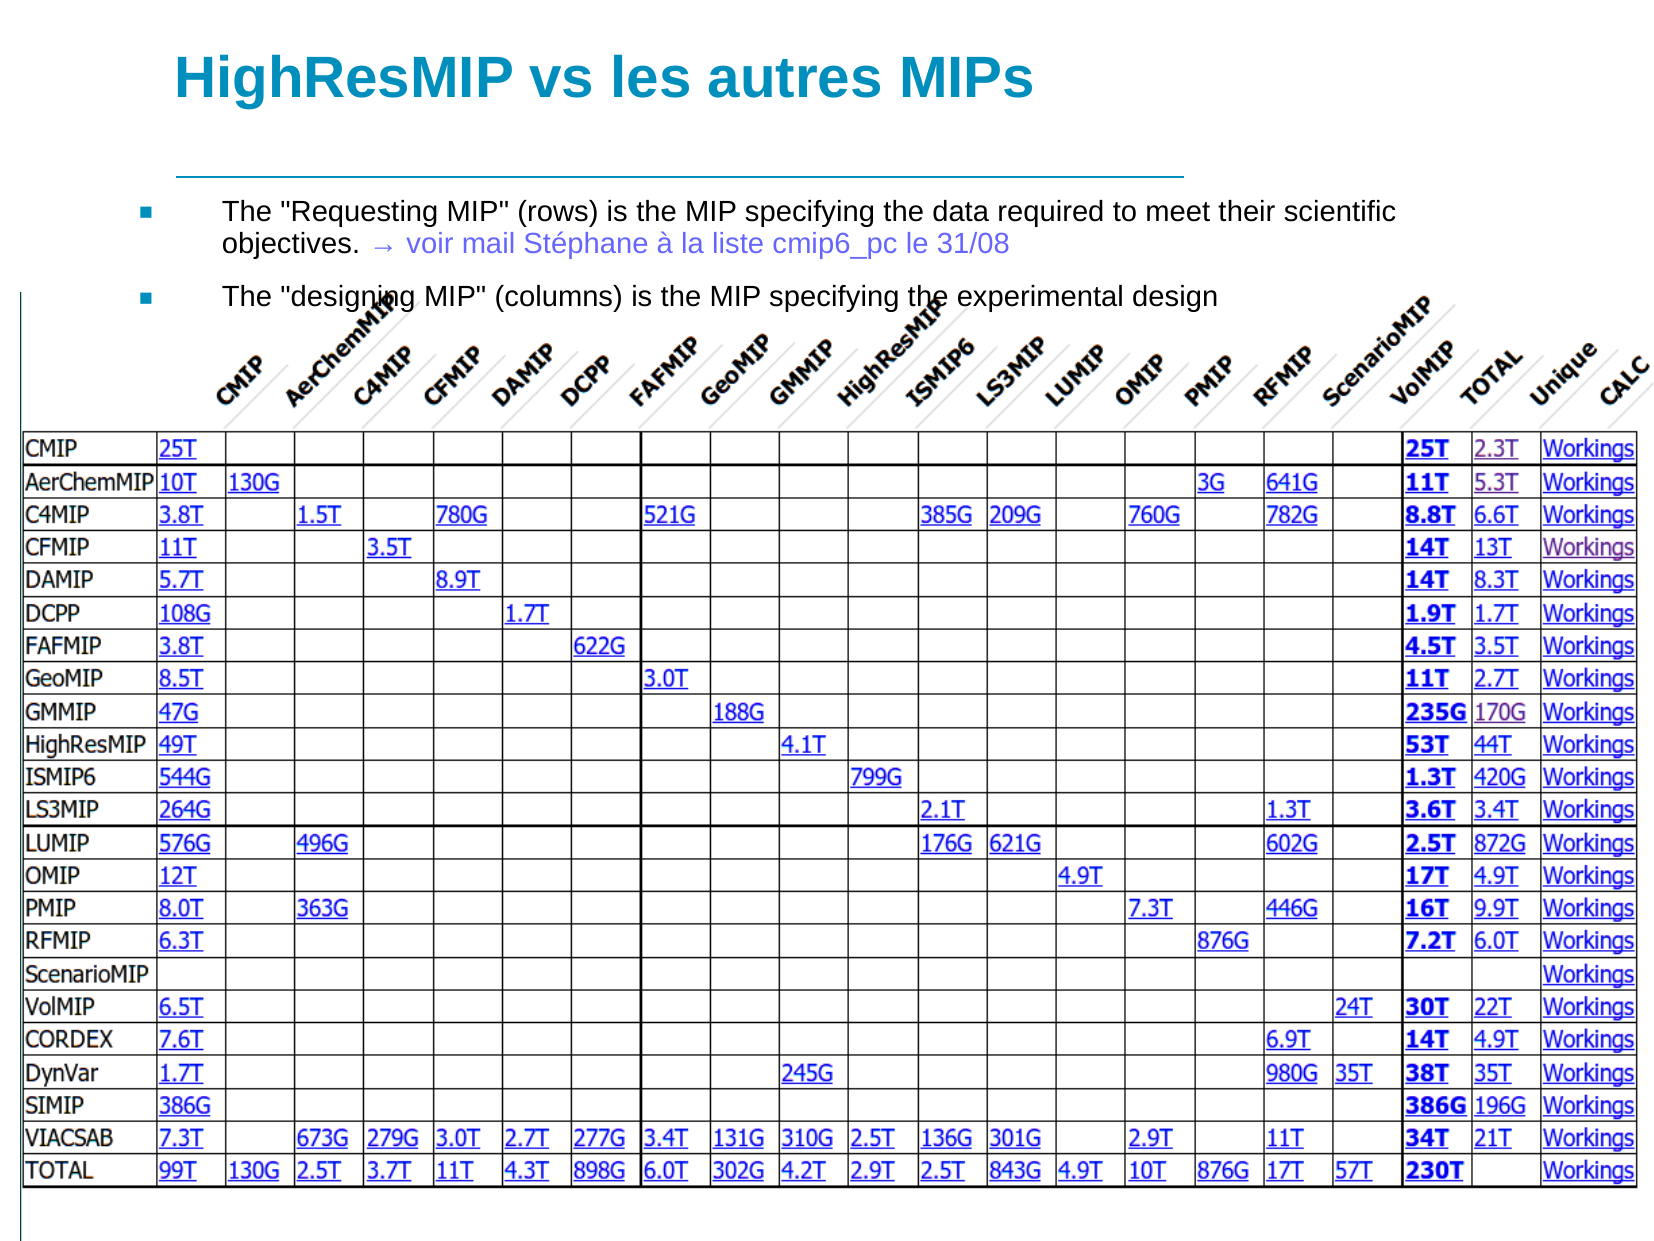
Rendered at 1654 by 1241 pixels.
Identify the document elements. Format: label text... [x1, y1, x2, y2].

title HighResMIP vs les autres MIPs [174, 0, 1654, 156]
list The "Requesting MIP" (rows) is the MIP specifying the data required to meet their scientific objectives. → voir mail Stéphane à la liste cmip6_pc le 31/08 The "designing MIP" (columns) is the MIP specifying the experimental design [121, 194, 1536, 1073]
picture [20, 292, 1654, 1241]
